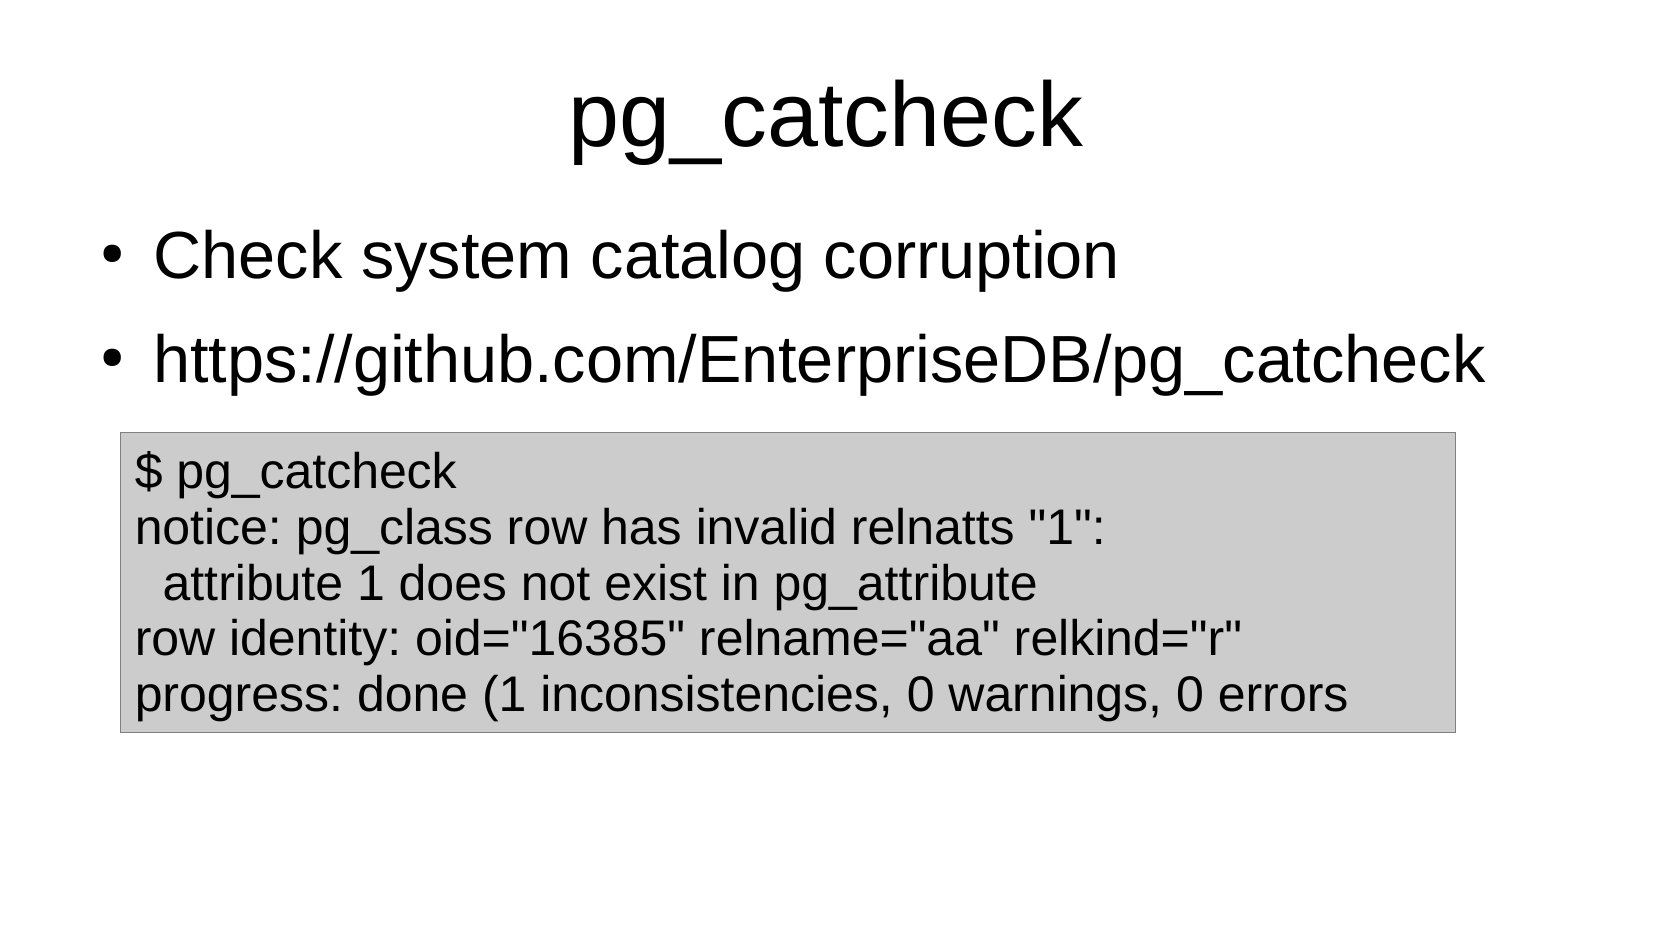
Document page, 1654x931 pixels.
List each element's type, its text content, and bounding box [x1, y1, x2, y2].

title pg_catcheck [82, 37, 1571, 193]
text_box $ pg_catcheck notice: pg_class row has invalid relnatts "1": attribute 1 does not exist in pg_attribute row identity: oid="16385" relname="aa" relkind="r" progress: done (1 inconsistencies, 0 warnings, 0 errors [120, 432, 1456, 733]
text_box [82, 217, 1571, 758]
